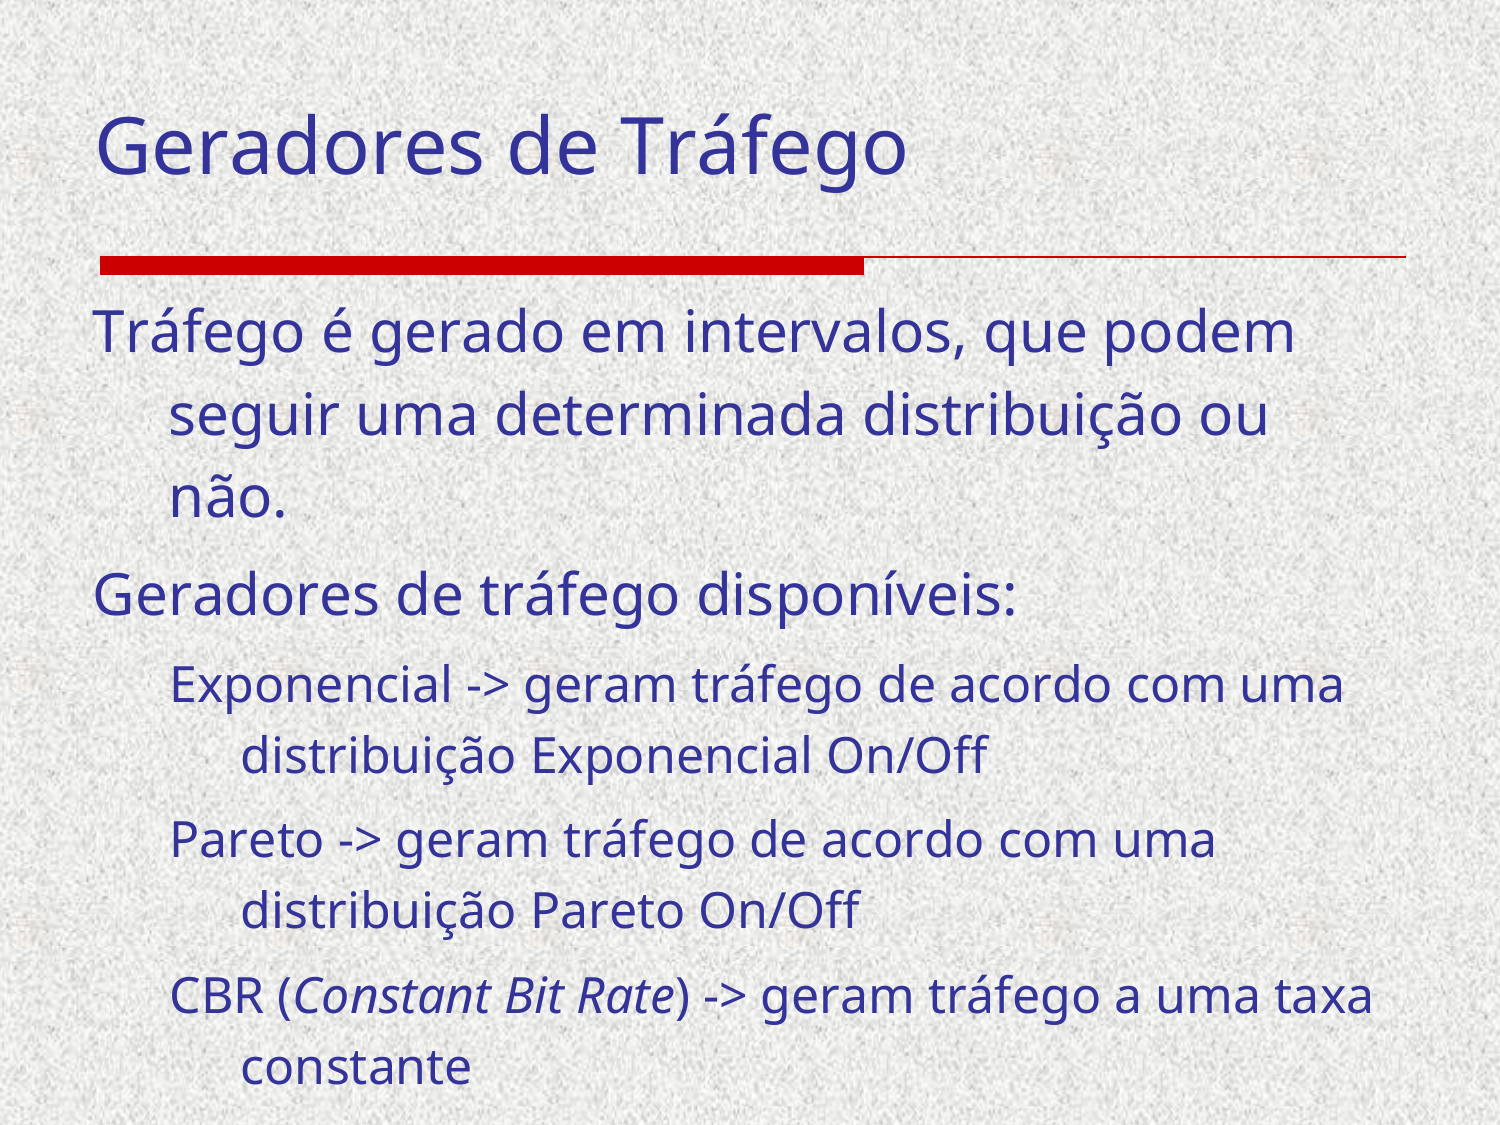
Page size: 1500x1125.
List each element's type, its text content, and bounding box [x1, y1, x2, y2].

picture [0, 0, 1500, 1125]
list Tráfego é gerado em intervalos, que podem seguir uma determinada distribuição ou não. Geradores de tráfego disponíveis: Exponencial -> geram tráfego de acordo com uma distribuição Exponencial On/Off Pareto -> geram tráfego de acordo com uma distribuição Pareto On/Off CBR (Constant Bit Rate) -> geram tráfego a uma taxa constante [92, 287, 1405, 1010]
title Geradores de Tráfego [94, 35, 1406, 249]
